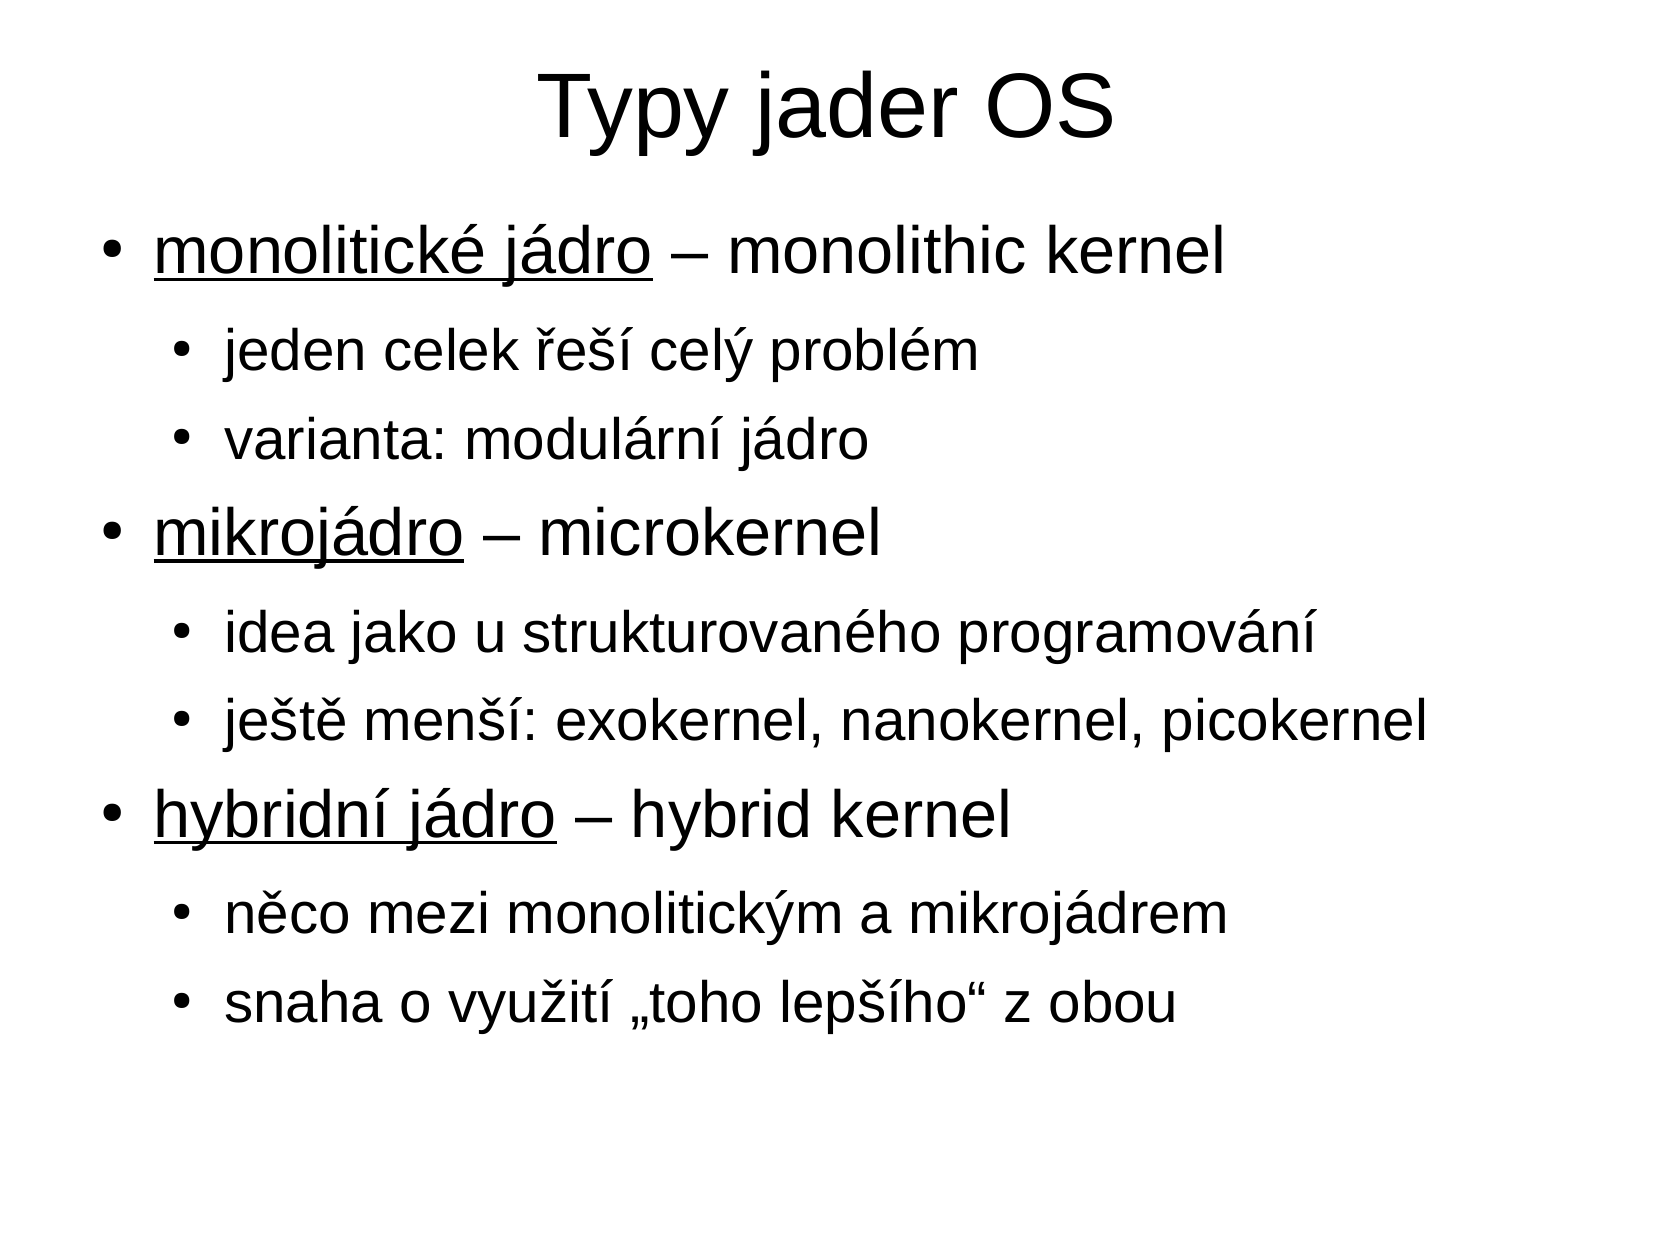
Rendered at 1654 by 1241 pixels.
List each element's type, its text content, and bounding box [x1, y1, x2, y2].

list monolitické jádro – monolithic kernel jeden celek řeší celý problém varianta: modulární jádro mikrojádro – microkernel idea jako u strukturovaného programování ještě menší: exokernel, nanokernel, picokernel hybridní jádro – hybrid kernel něco mezi monolitickým a mikrojádrem snaha o využití „toho lepšího“ z obou [82, 213, 1571, 1035]
title Typy jader OS [82, 9, 1571, 202]
